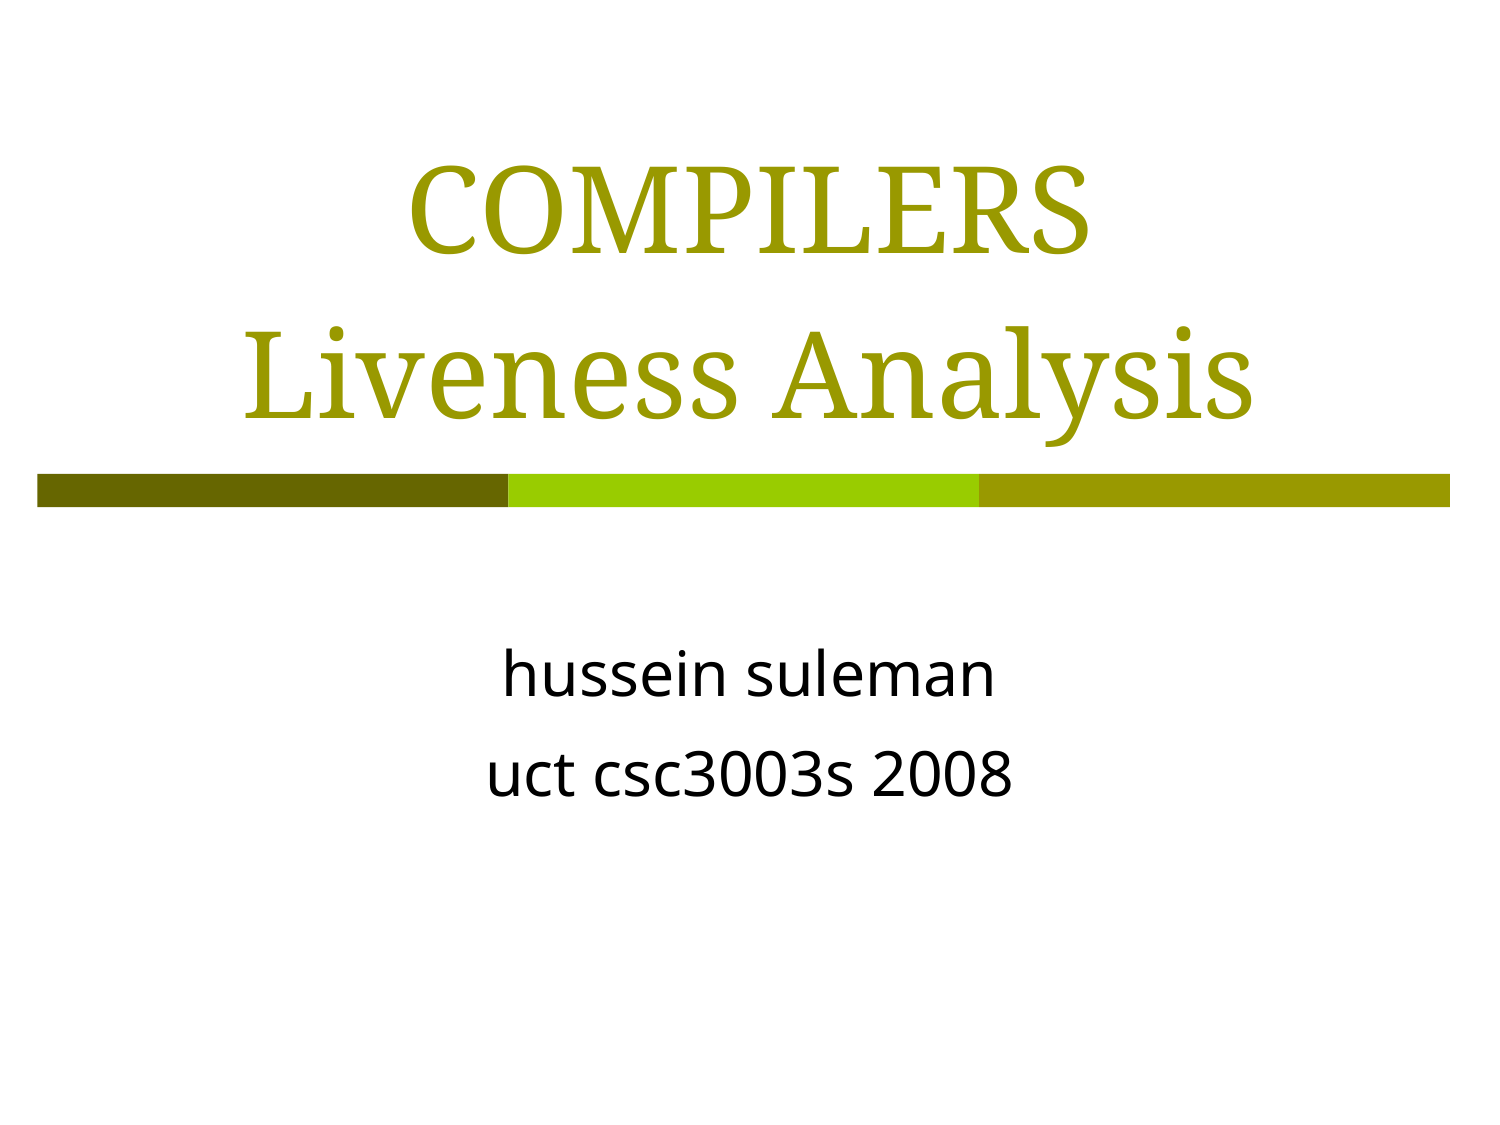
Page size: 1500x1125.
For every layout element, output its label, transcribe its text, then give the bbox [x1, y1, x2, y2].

subtitle hussein suleman uct csc3003s 2008 [225, 621, 1276, 899]
title COMPILERS Liveness Analysis [112, 112, 1388, 462]
